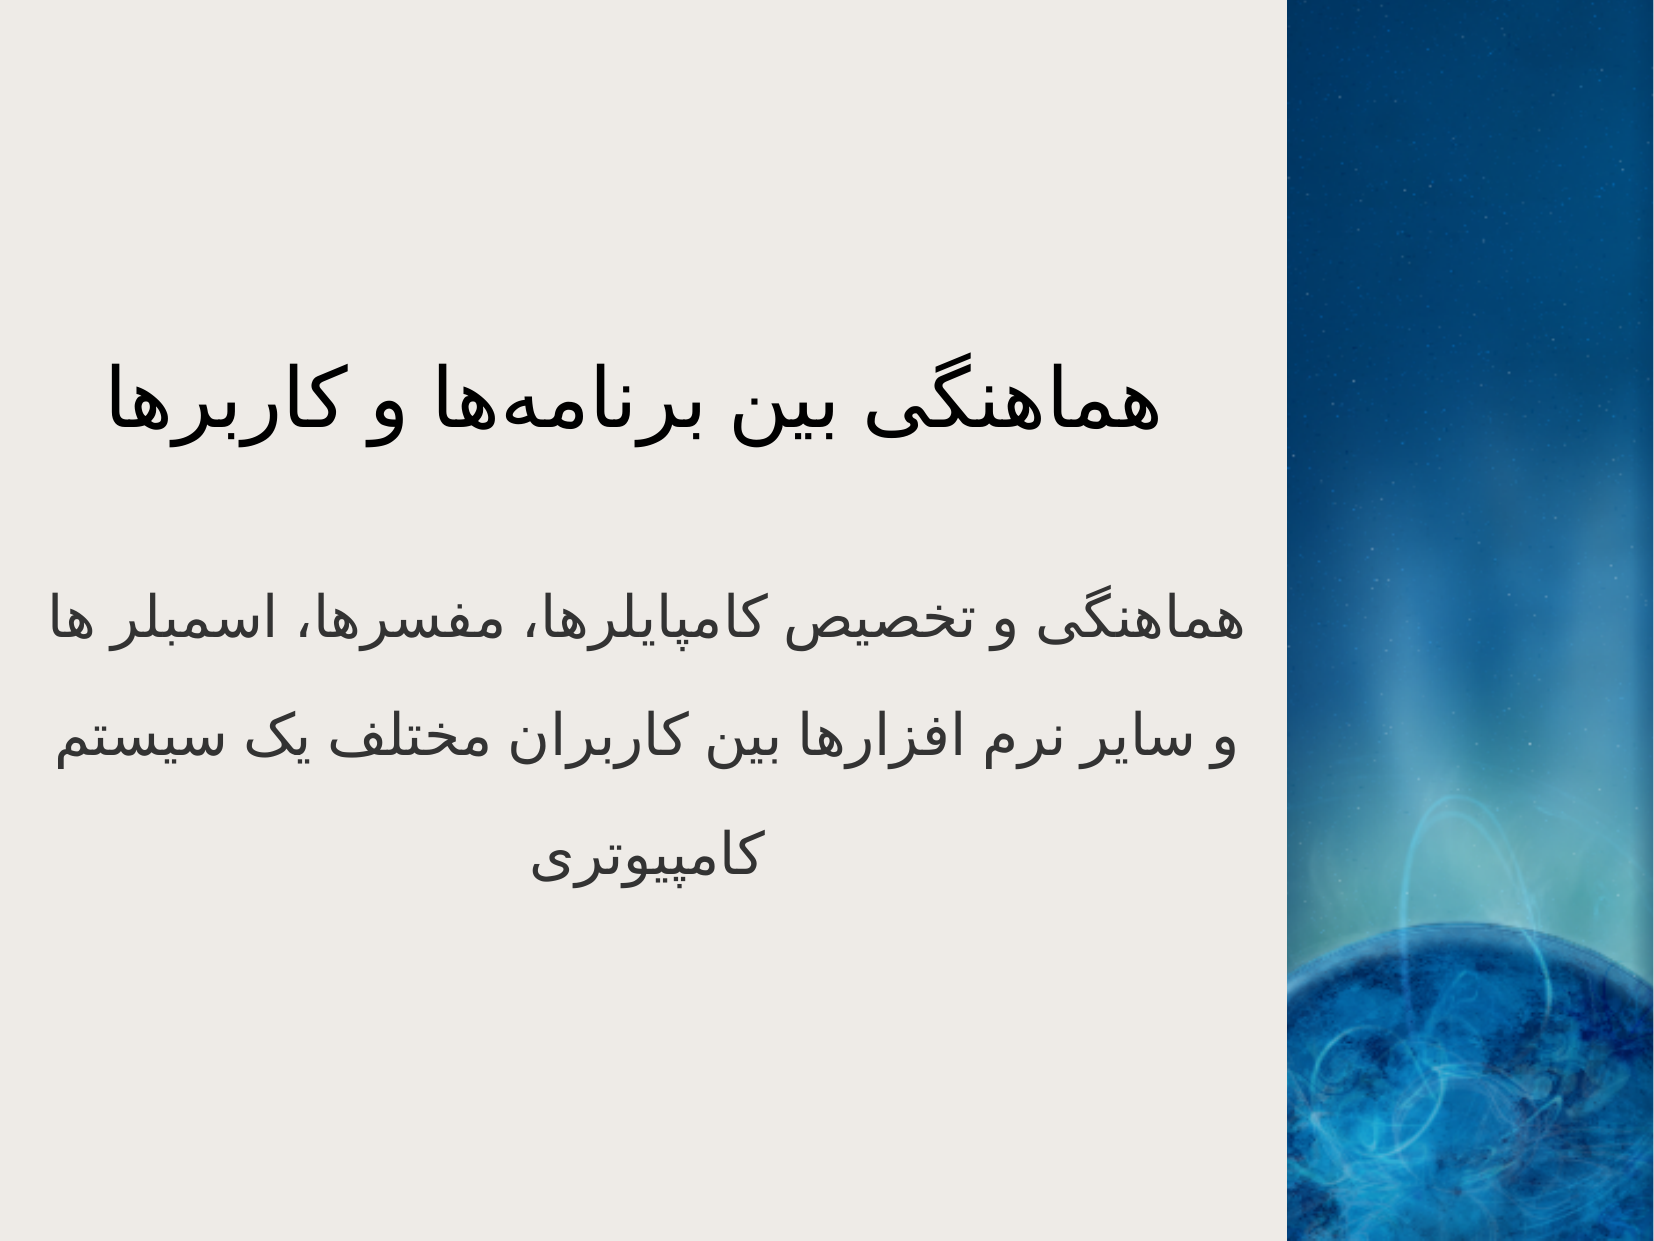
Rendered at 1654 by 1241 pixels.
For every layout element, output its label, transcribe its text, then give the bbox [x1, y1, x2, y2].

title هماهنگی و تخصیص کامپایلرها، مفسر‌ها، اسمبلر ها و سایر نرم افزار‌ها بین کاربران مختلف یک سیستم کامپیوتری [37, 493, 1259, 934]
picture [0, 0, 1654, 1241]
title هماهنگی بین برنامه‌ها و کاربر‌ها [14, 292, 1255, 500]
